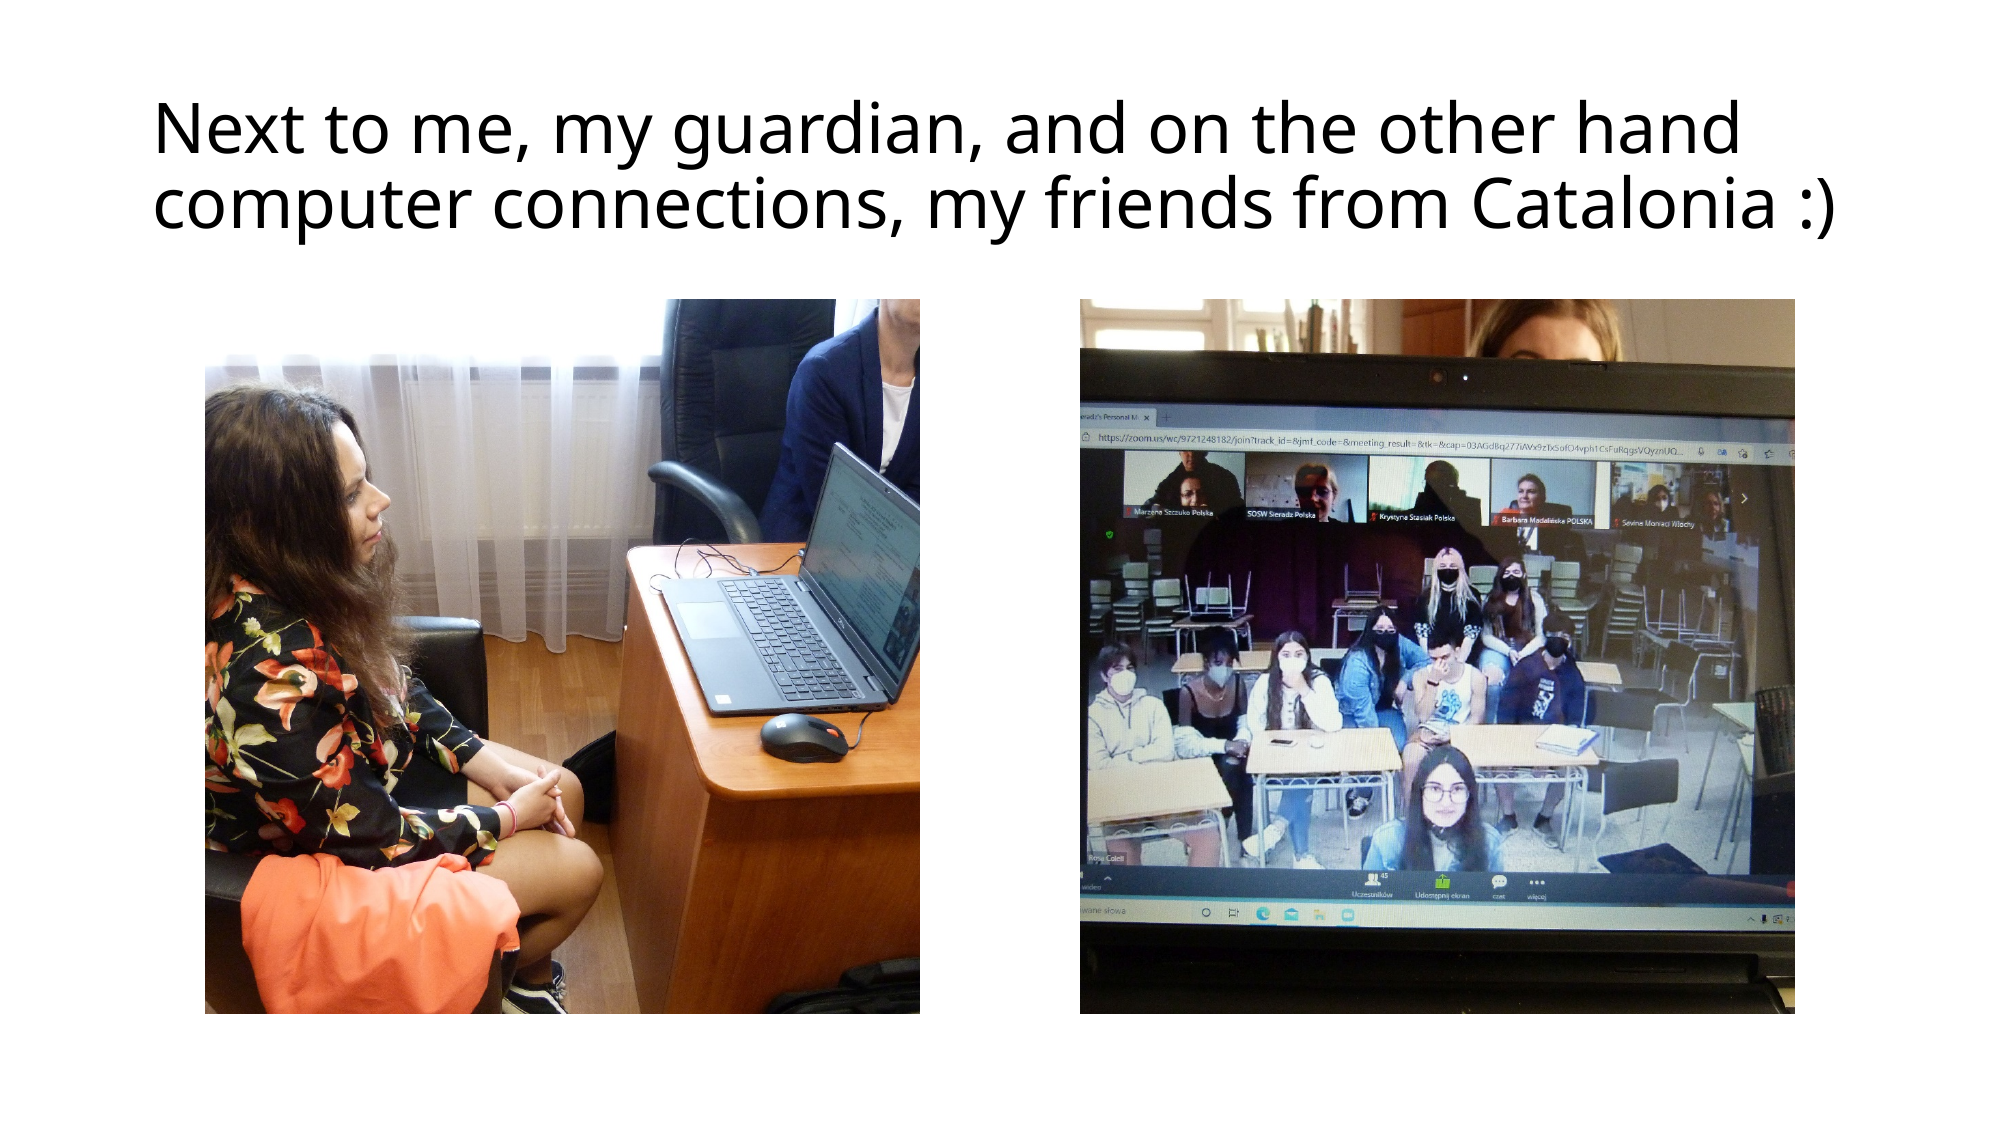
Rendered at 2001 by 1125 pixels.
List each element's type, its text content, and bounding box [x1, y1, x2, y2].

picture [1080, 299, 1795, 1014]
picture [205, 299, 920, 1014]
title Next to me, my guardian, and on the other hand computer connections, my friends from Catalonia :) [137, 59, 1863, 278]
